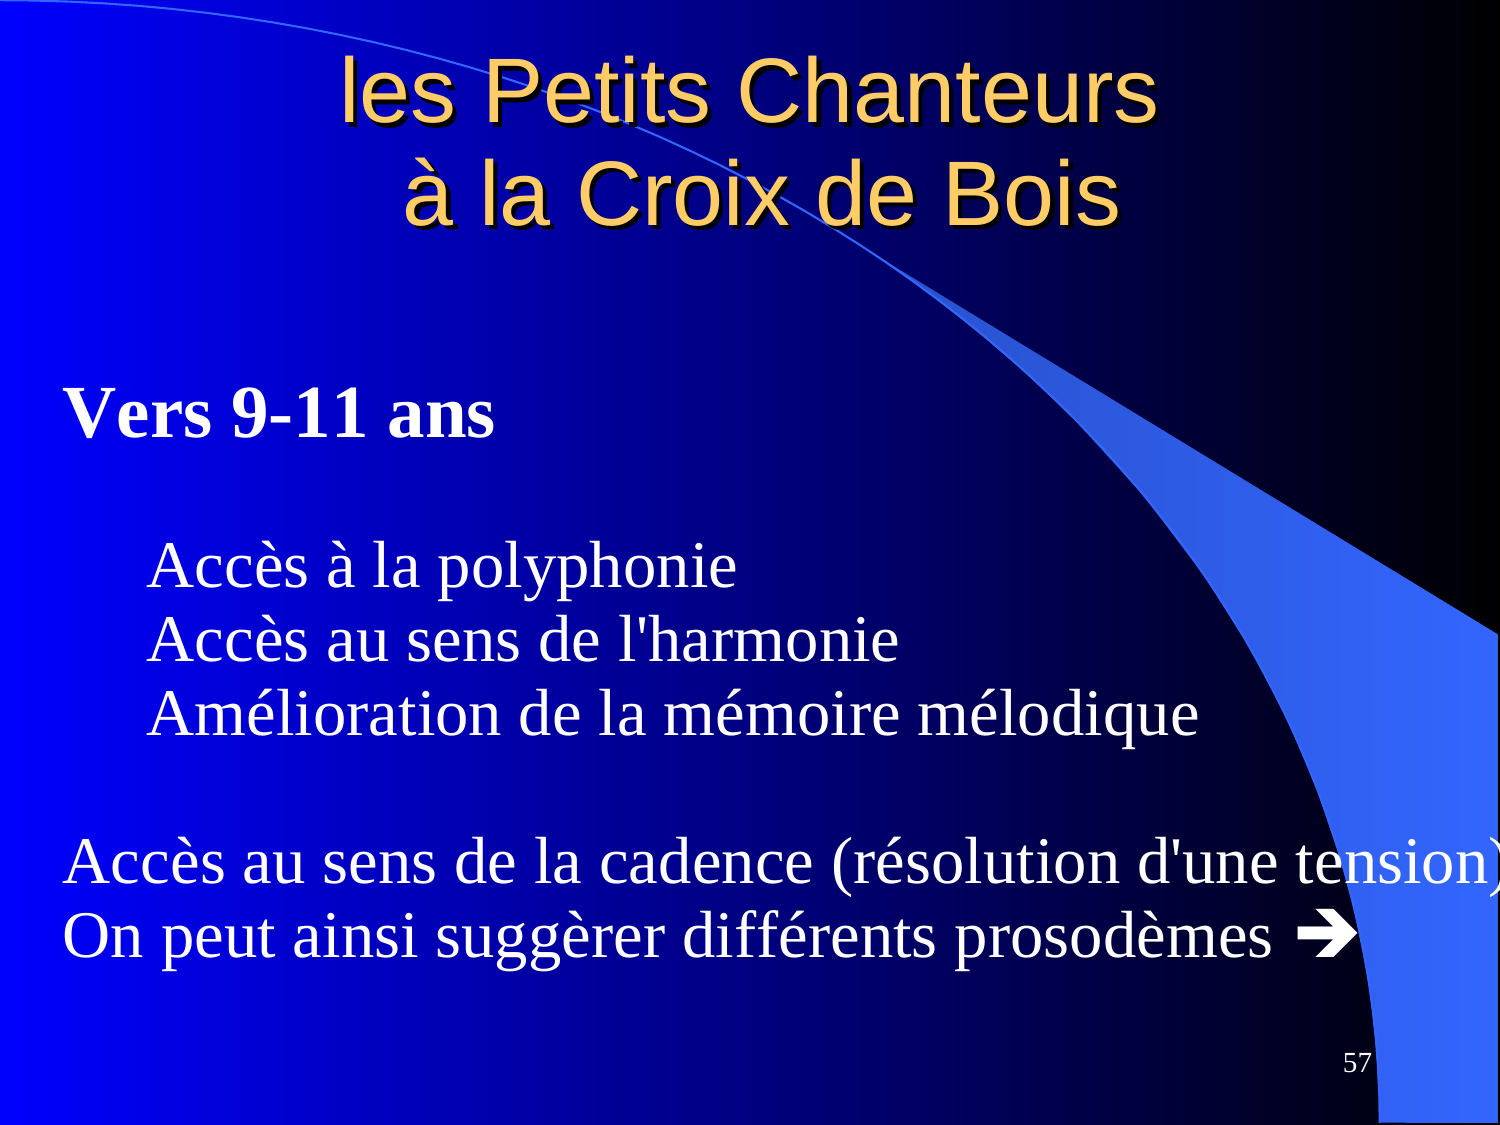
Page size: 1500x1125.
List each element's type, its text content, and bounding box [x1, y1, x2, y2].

title les Petits Chanteurs à la Croix de Bois [112, 21, 1388, 363]
text_box Vers 9-11 ans Accès à la polyphonie Accès au sens de l'harmonie Amélioration de la mémoire mélodique Accès au sens de la cadence (résolution d'une tension). On peut ainsi suggèrer différents prosodèmes  [47, 363, 1500, 1054]
